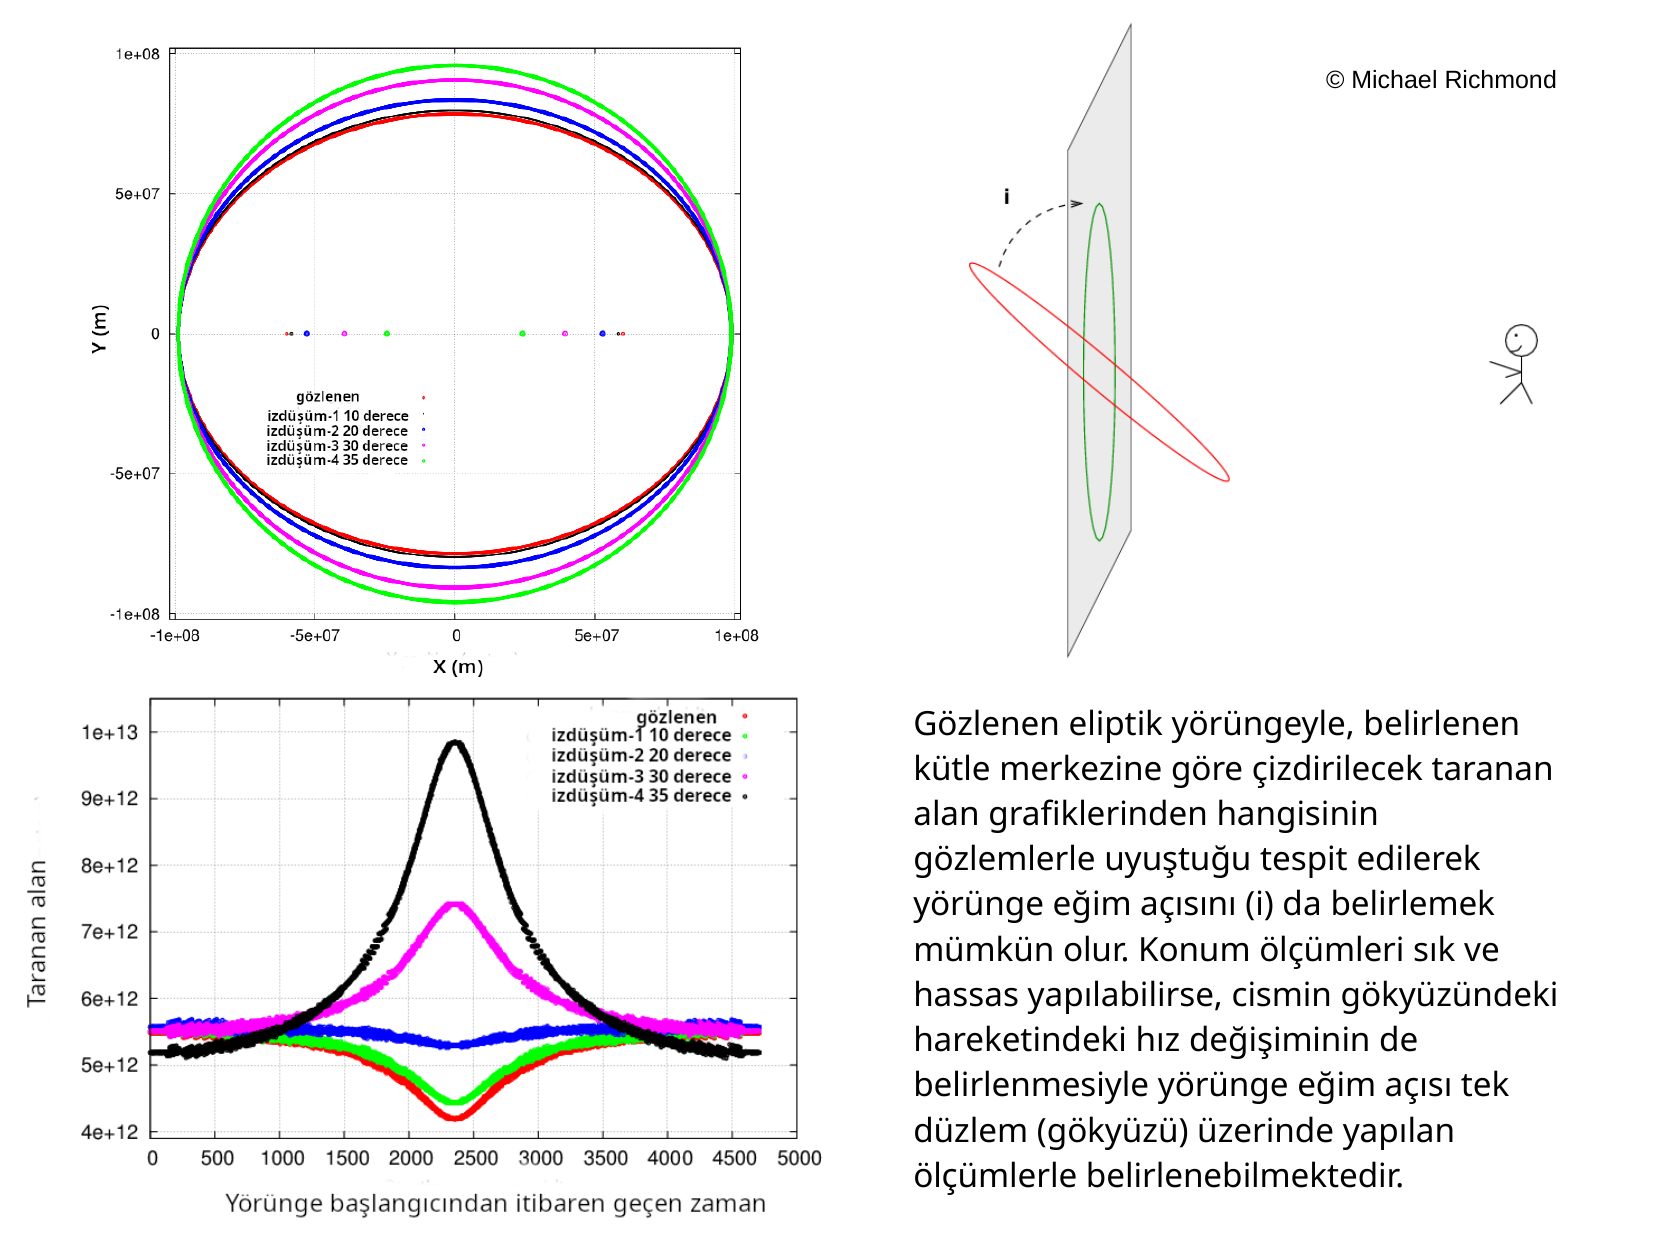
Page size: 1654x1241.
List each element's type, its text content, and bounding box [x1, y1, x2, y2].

picture [929, 12, 1597, 669]
text_box © Michael Richmond [1291, 58, 1573, 102]
text_box Gözlenen eliptik yörüngeyle, belirlenen kütle merkezine göre çizdirilecek taranan alan grafiklerinden hangisinin gözlemlerle uyuştuğu tespit edilerek yörünge eğim açısını (i) da belirlemek mümkün olur. Konum ölçümleri sık ve hassas yapılabilirse, cismin gökyüzündeki hareketindeki hız değişiminin de belirlenmesiyle yörünge eğim açısı tek düzlem (gökyüzü) üzerinde yapılan ölçümlerle belirlenebilmektedir. [898, 692, 1582, 1194]
picture [5, 22, 849, 1232]
